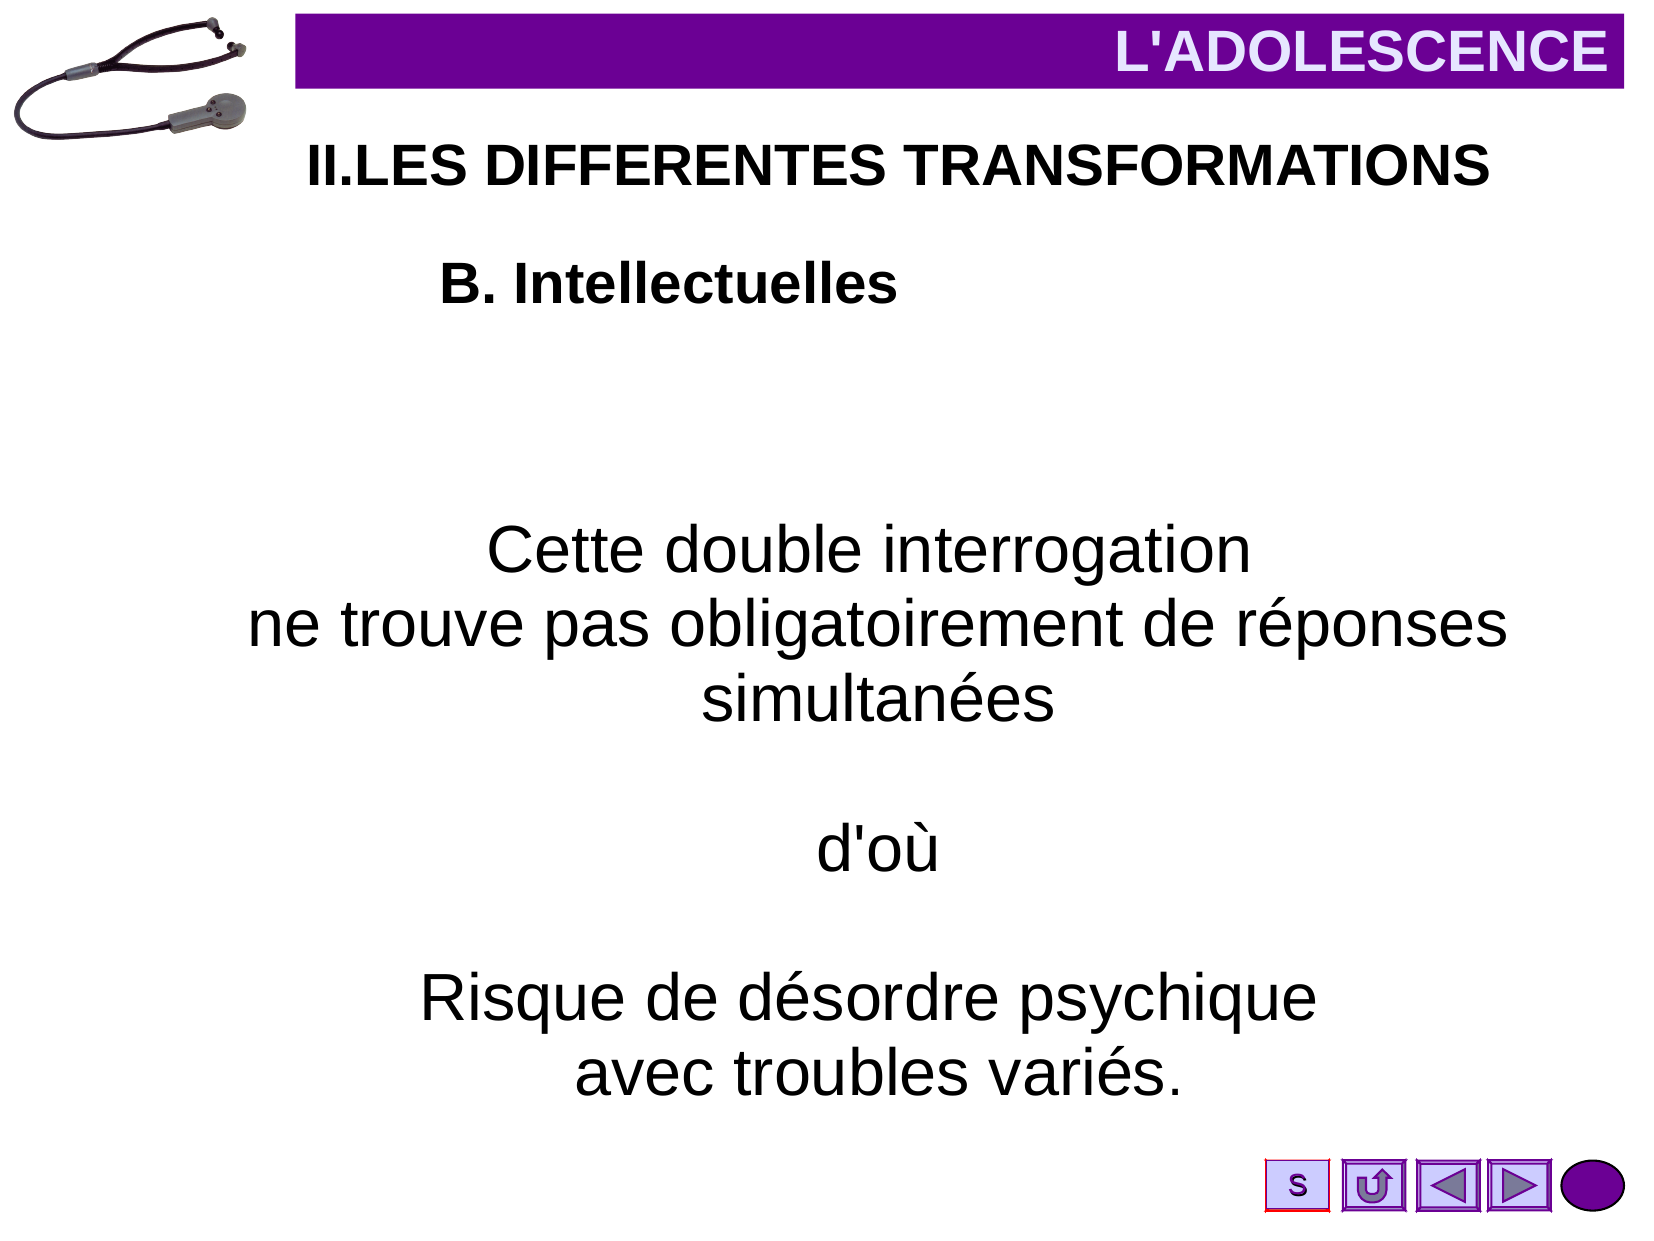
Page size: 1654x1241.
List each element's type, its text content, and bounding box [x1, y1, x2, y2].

text_box Cette double interrogation ne trouve pas obligatoirement de réponses simultanées d'où Risque de désordre psychique avec troubles variés. [163, 504, 1595, 1118]
text_box B. Intellectuelles [424, 243, 916, 324]
text_box [1561, 1160, 1625, 1211]
text_box II.LES DIFFERENTES TRANSFORMATIONS [291, 125, 1506, 207]
text_box L'ADOLESCENCE [295, 13, 1625, 89]
picture [8, 8, 260, 153]
